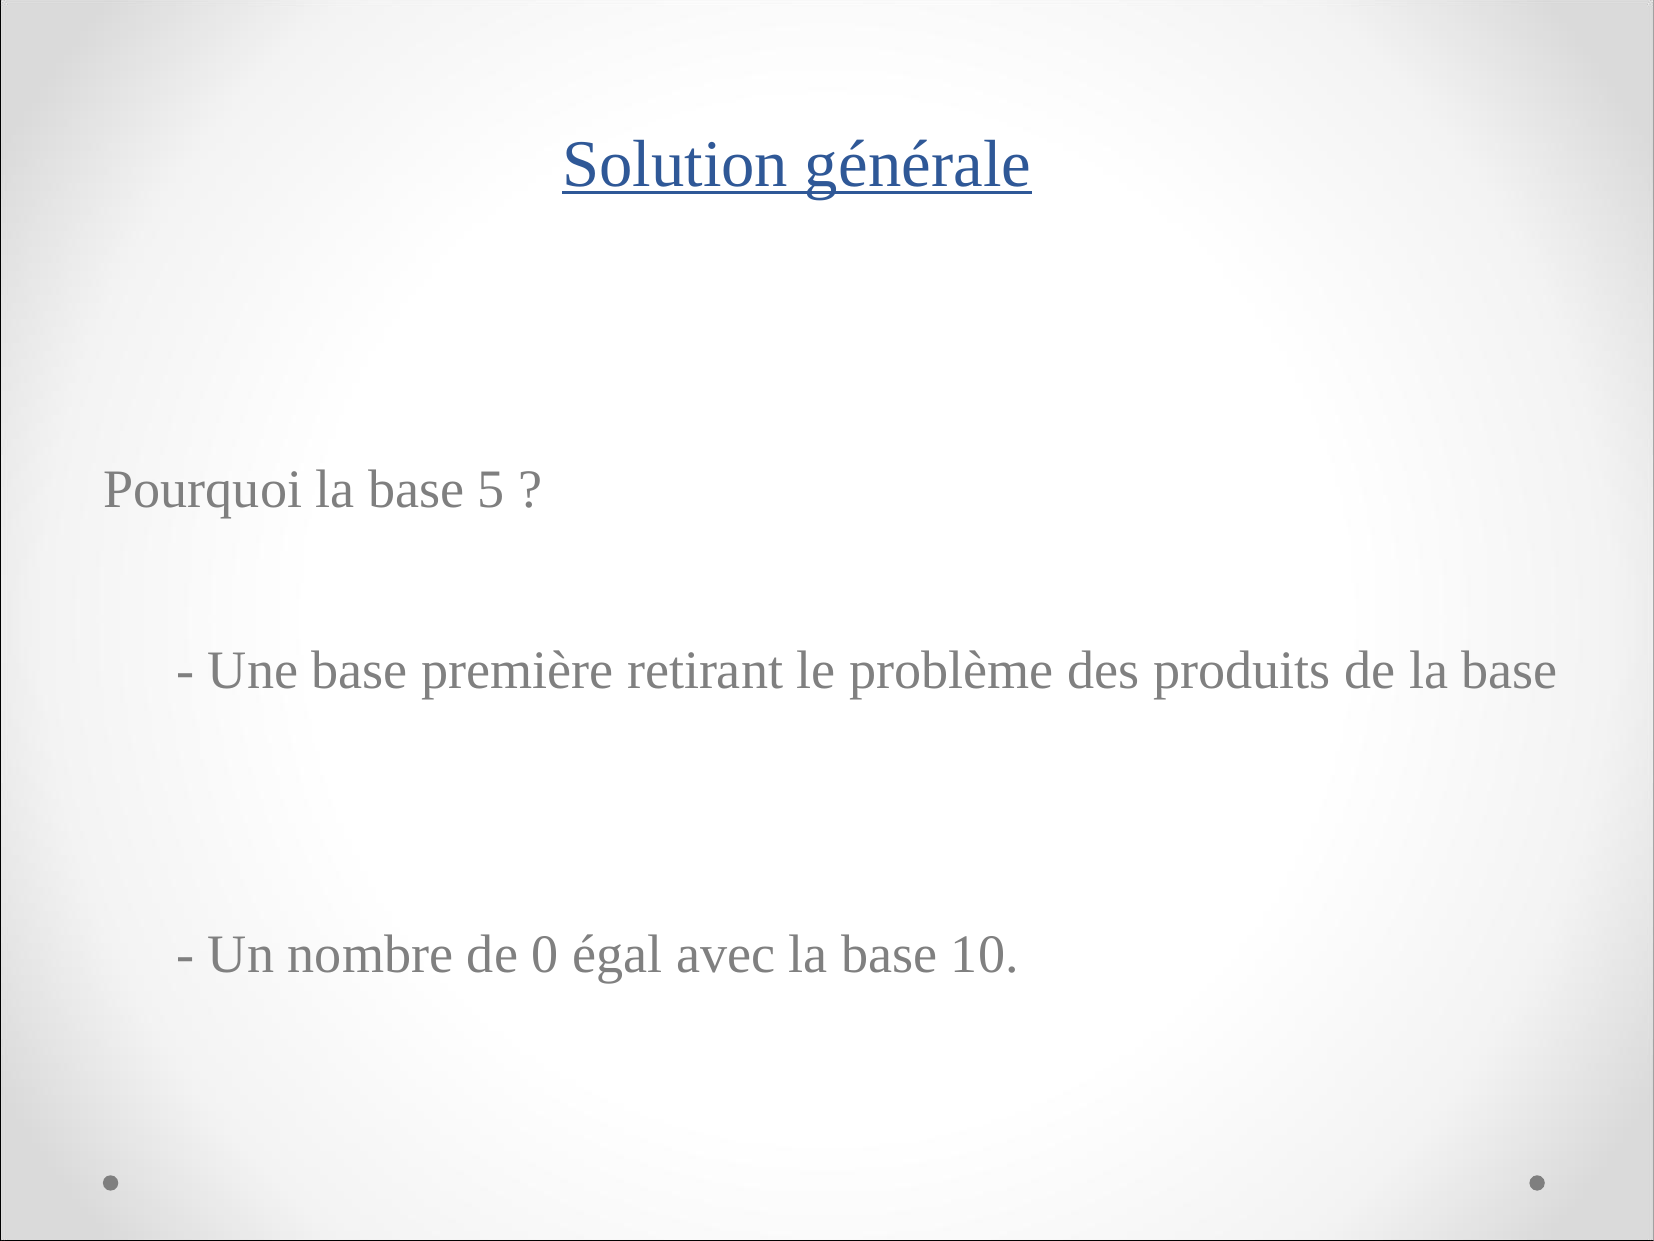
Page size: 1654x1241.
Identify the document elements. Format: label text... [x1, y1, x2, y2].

text_box Pourquoi la base 5 ? - Une base première retirant le problème des produits de la base - Un nombre de 0 égal avec la base 10. [88, 265, 1575, 1202]
title Solution générale [59, 59, 1536, 209]
picture [0, 0, 1654, 1241]
